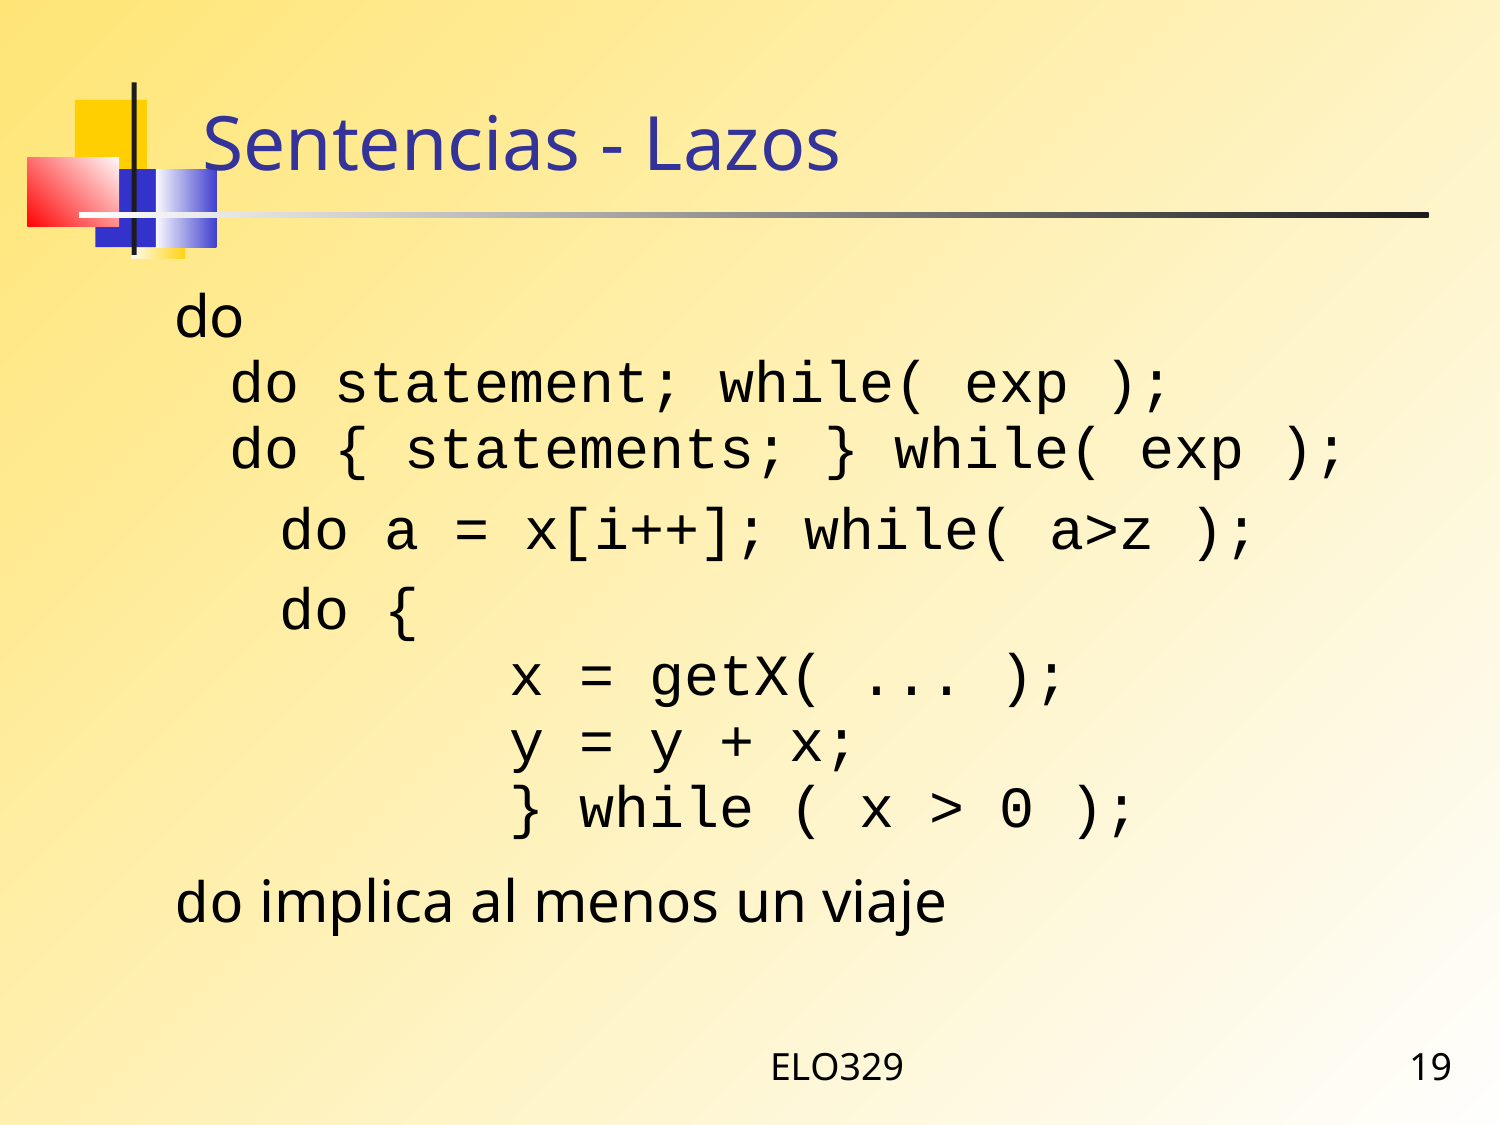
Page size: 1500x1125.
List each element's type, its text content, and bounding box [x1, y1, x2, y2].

list do do statement; while( exp ); do { statements; } while( exp ); do a = x[i++]; while( a>z ); do { x = getX( ... ); y = y + x; } while ( x > 0 ); do implica al menos un viaje [159, 267, 1435, 1030]
title Sentencias - Lazos [187, 37, 1466, 201]
